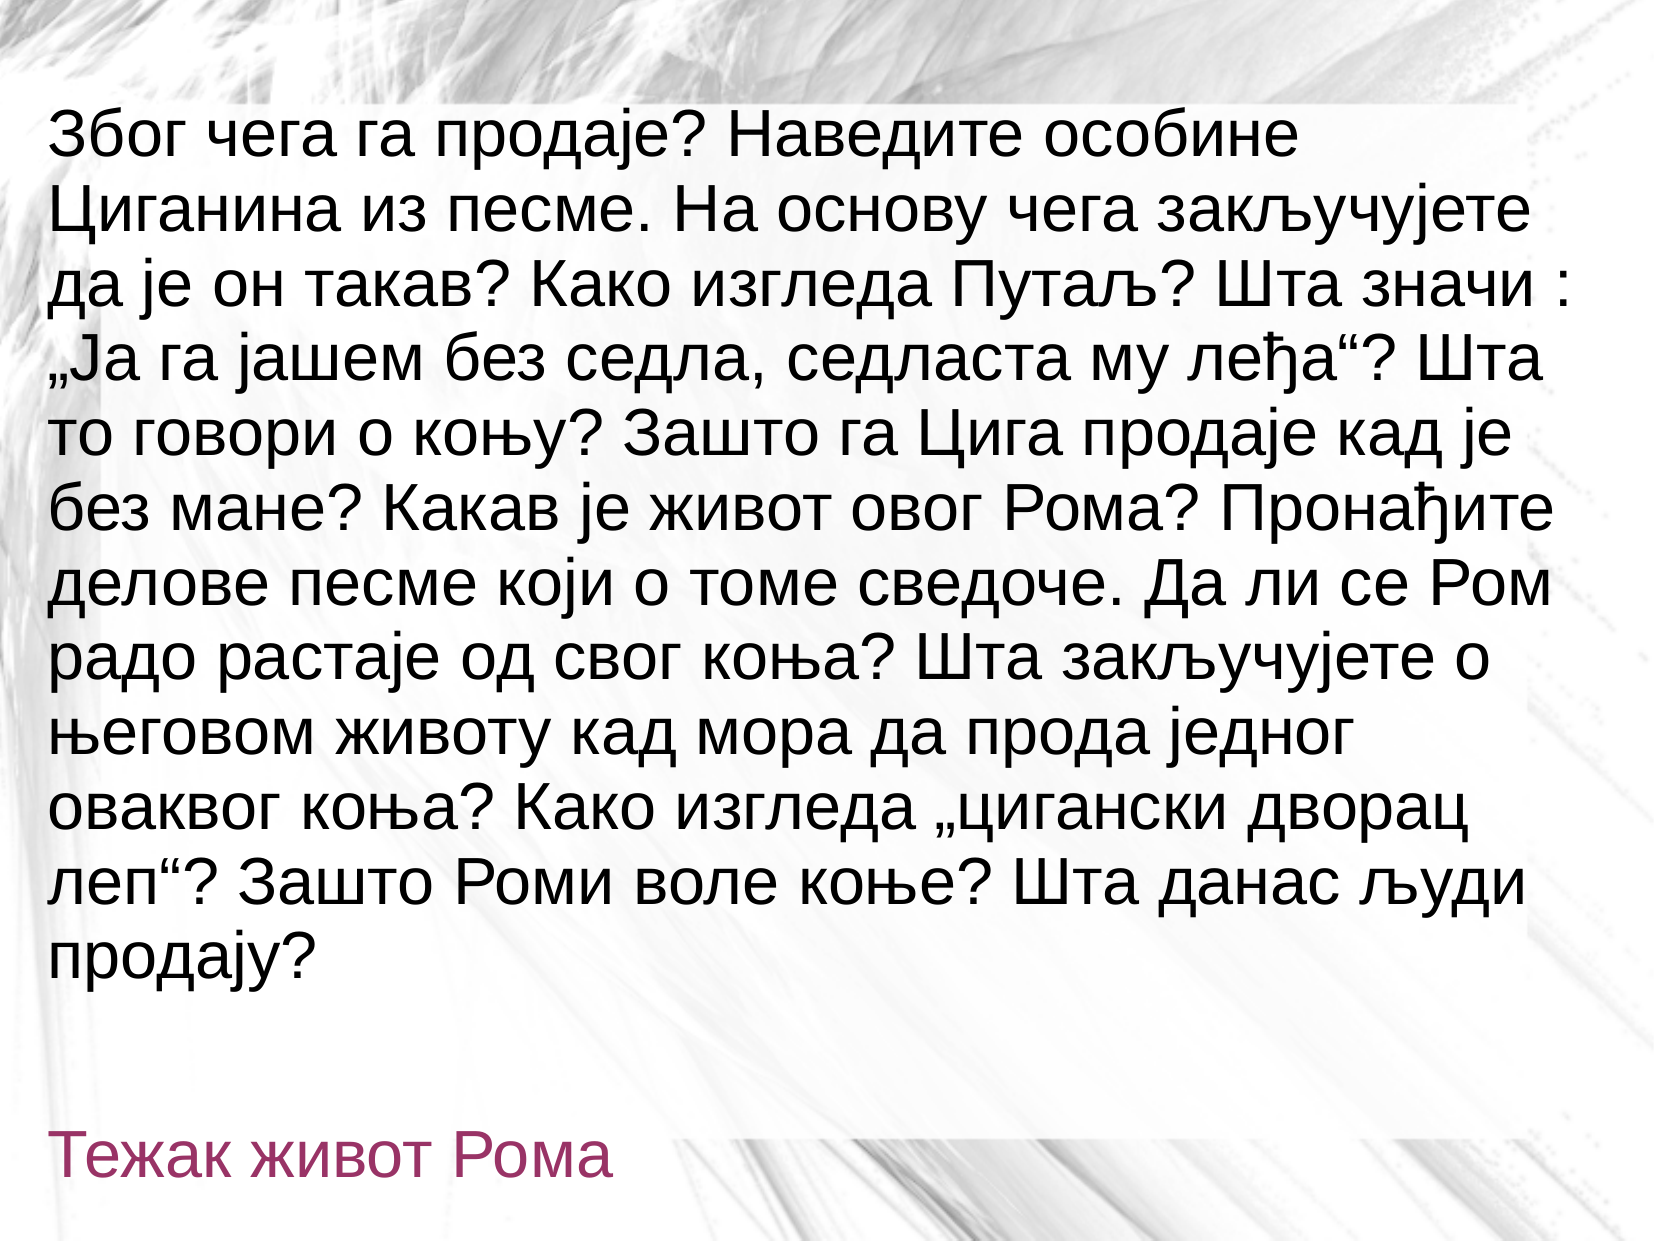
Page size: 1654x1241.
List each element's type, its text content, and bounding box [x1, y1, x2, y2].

picture [0, 0, 1654, 1241]
text_box Због чега га продаје? Наведите особине Циганина из песме. На основу чега закључујете да је он такав? Како изгледа Путаљ? Шта значи : „Ја га јашем без седла, седласта му леђа“? Шта то говори о коњу? Зашто га Цига продаје кад је без мане? Какав је живот овог Рома? Пронађите делове песме који о томе сведоче. Да ли се Ром радо растаје од свог коња? Шта закључујете о његовом животу кад мора да прода једног оваквог коња? Како изгледа „цигански дворац леп“? Зашто Роми воле коње? Шта данас људи продају? Тежак живот Рома [32, 88, 1595, 1241]
